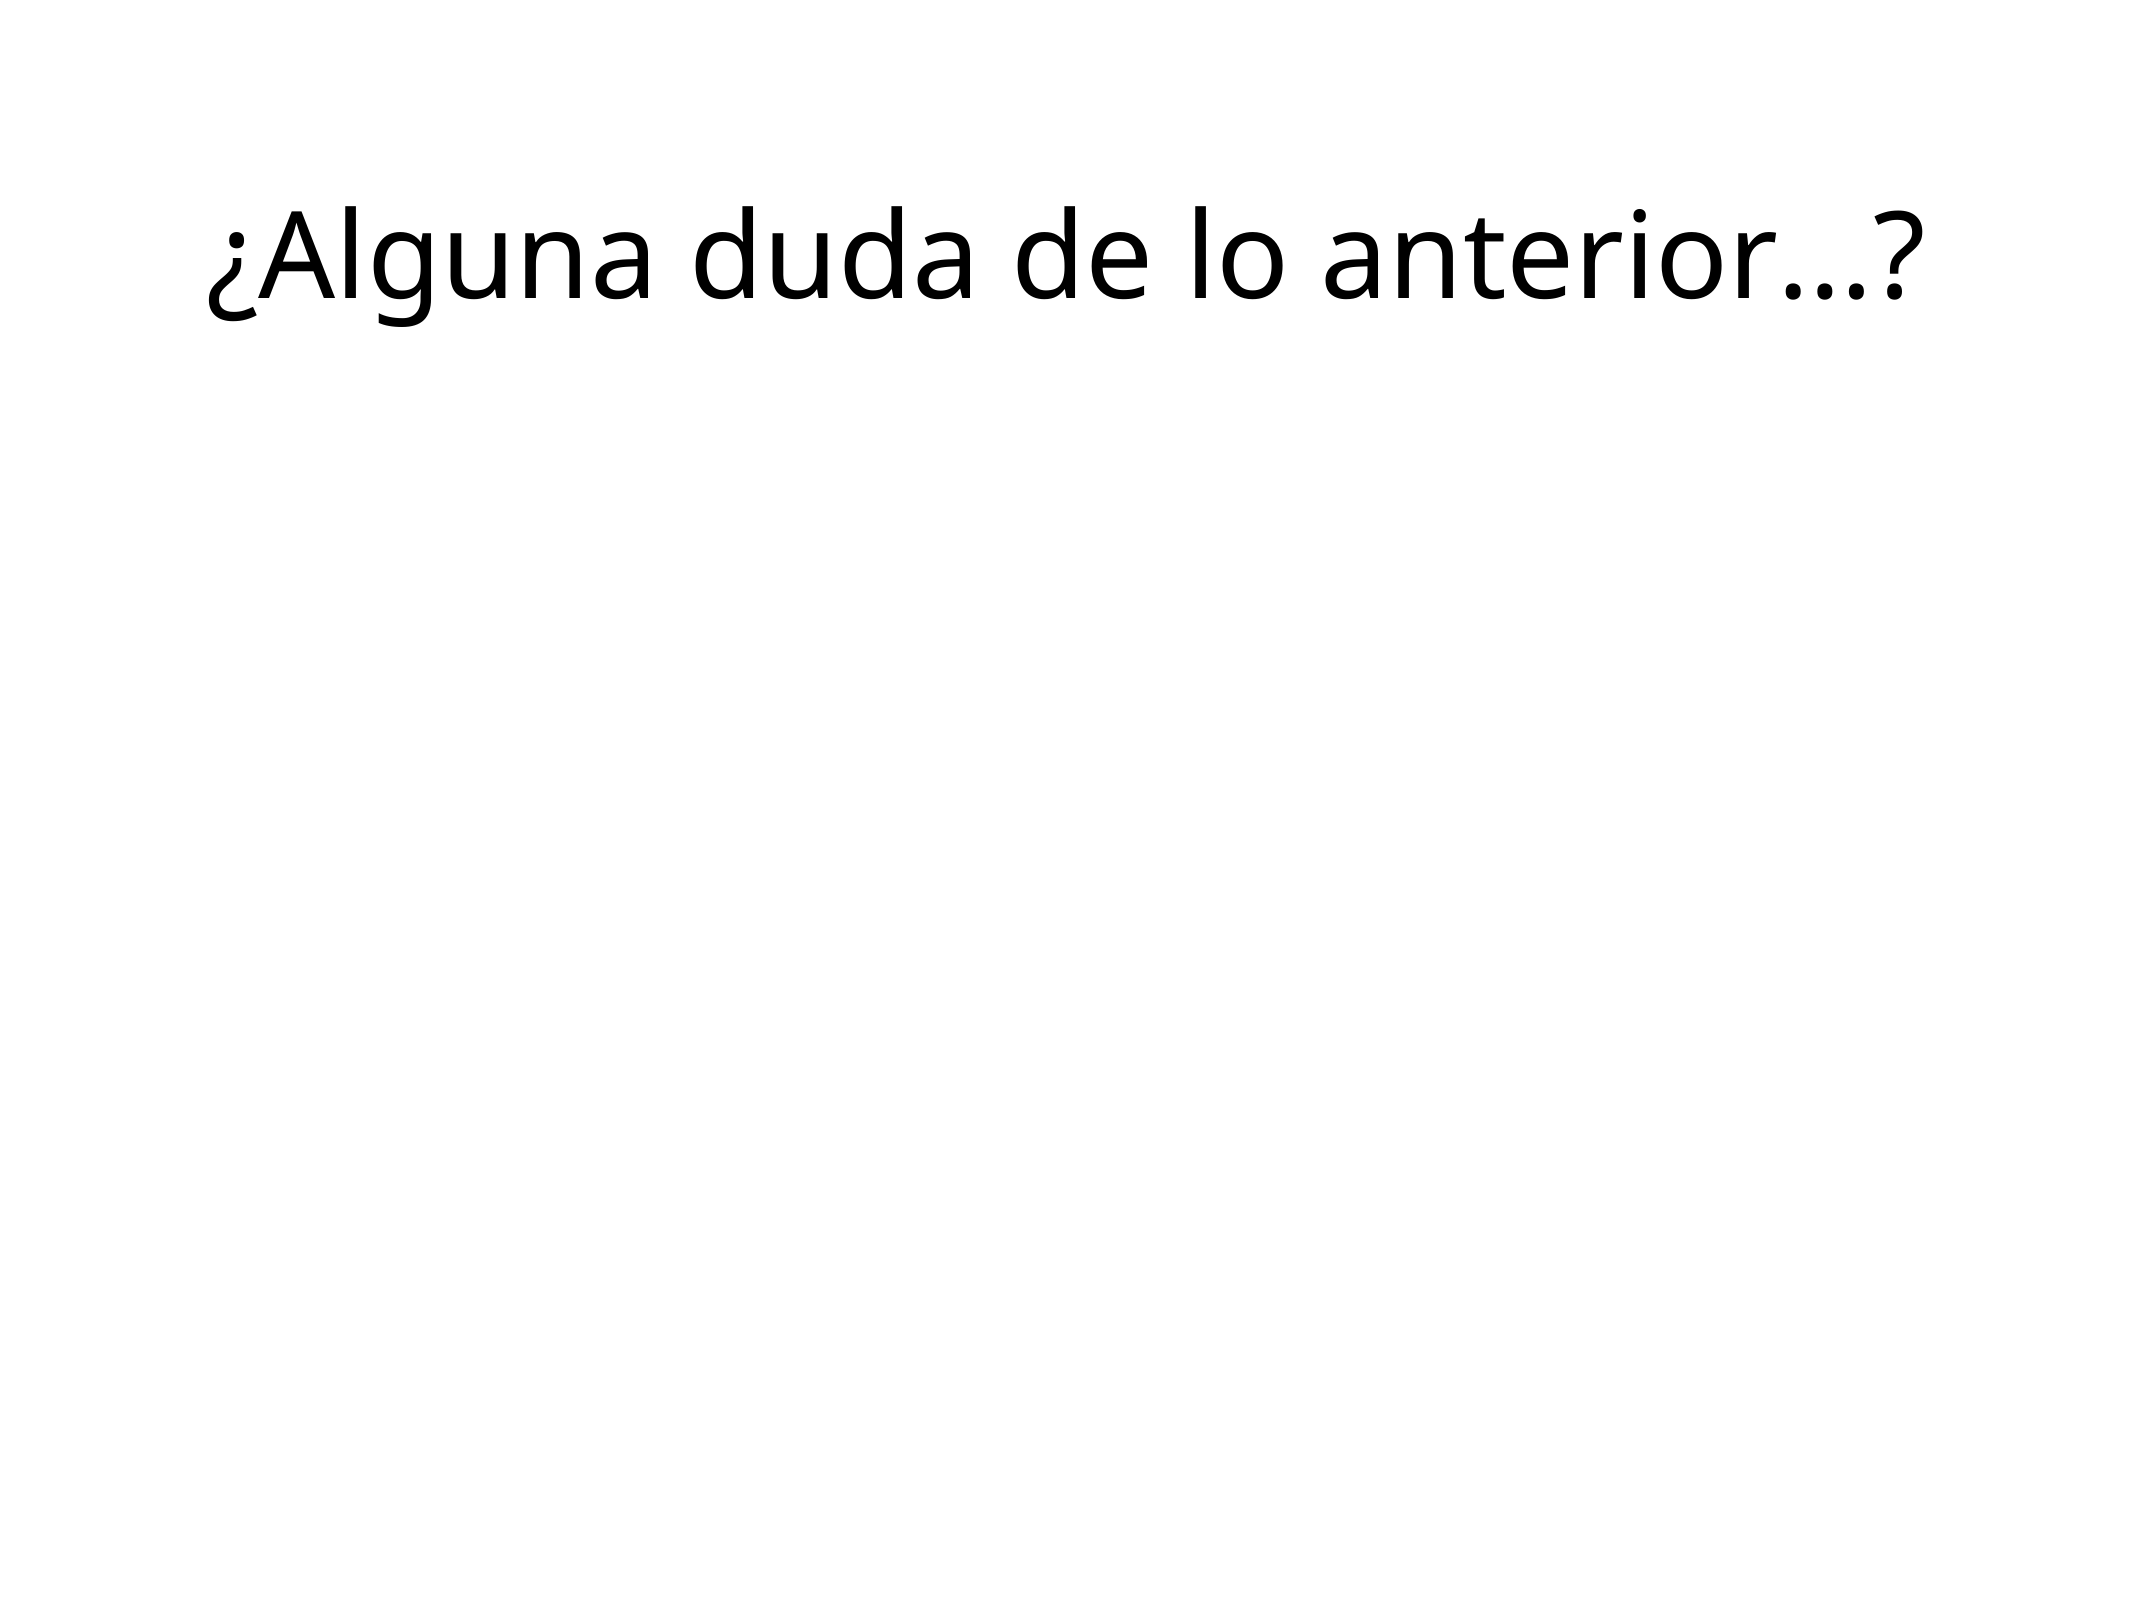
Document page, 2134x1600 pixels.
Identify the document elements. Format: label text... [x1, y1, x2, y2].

title ¿Alguna duda de lo anterior…? [156, 72, 1978, 427]
